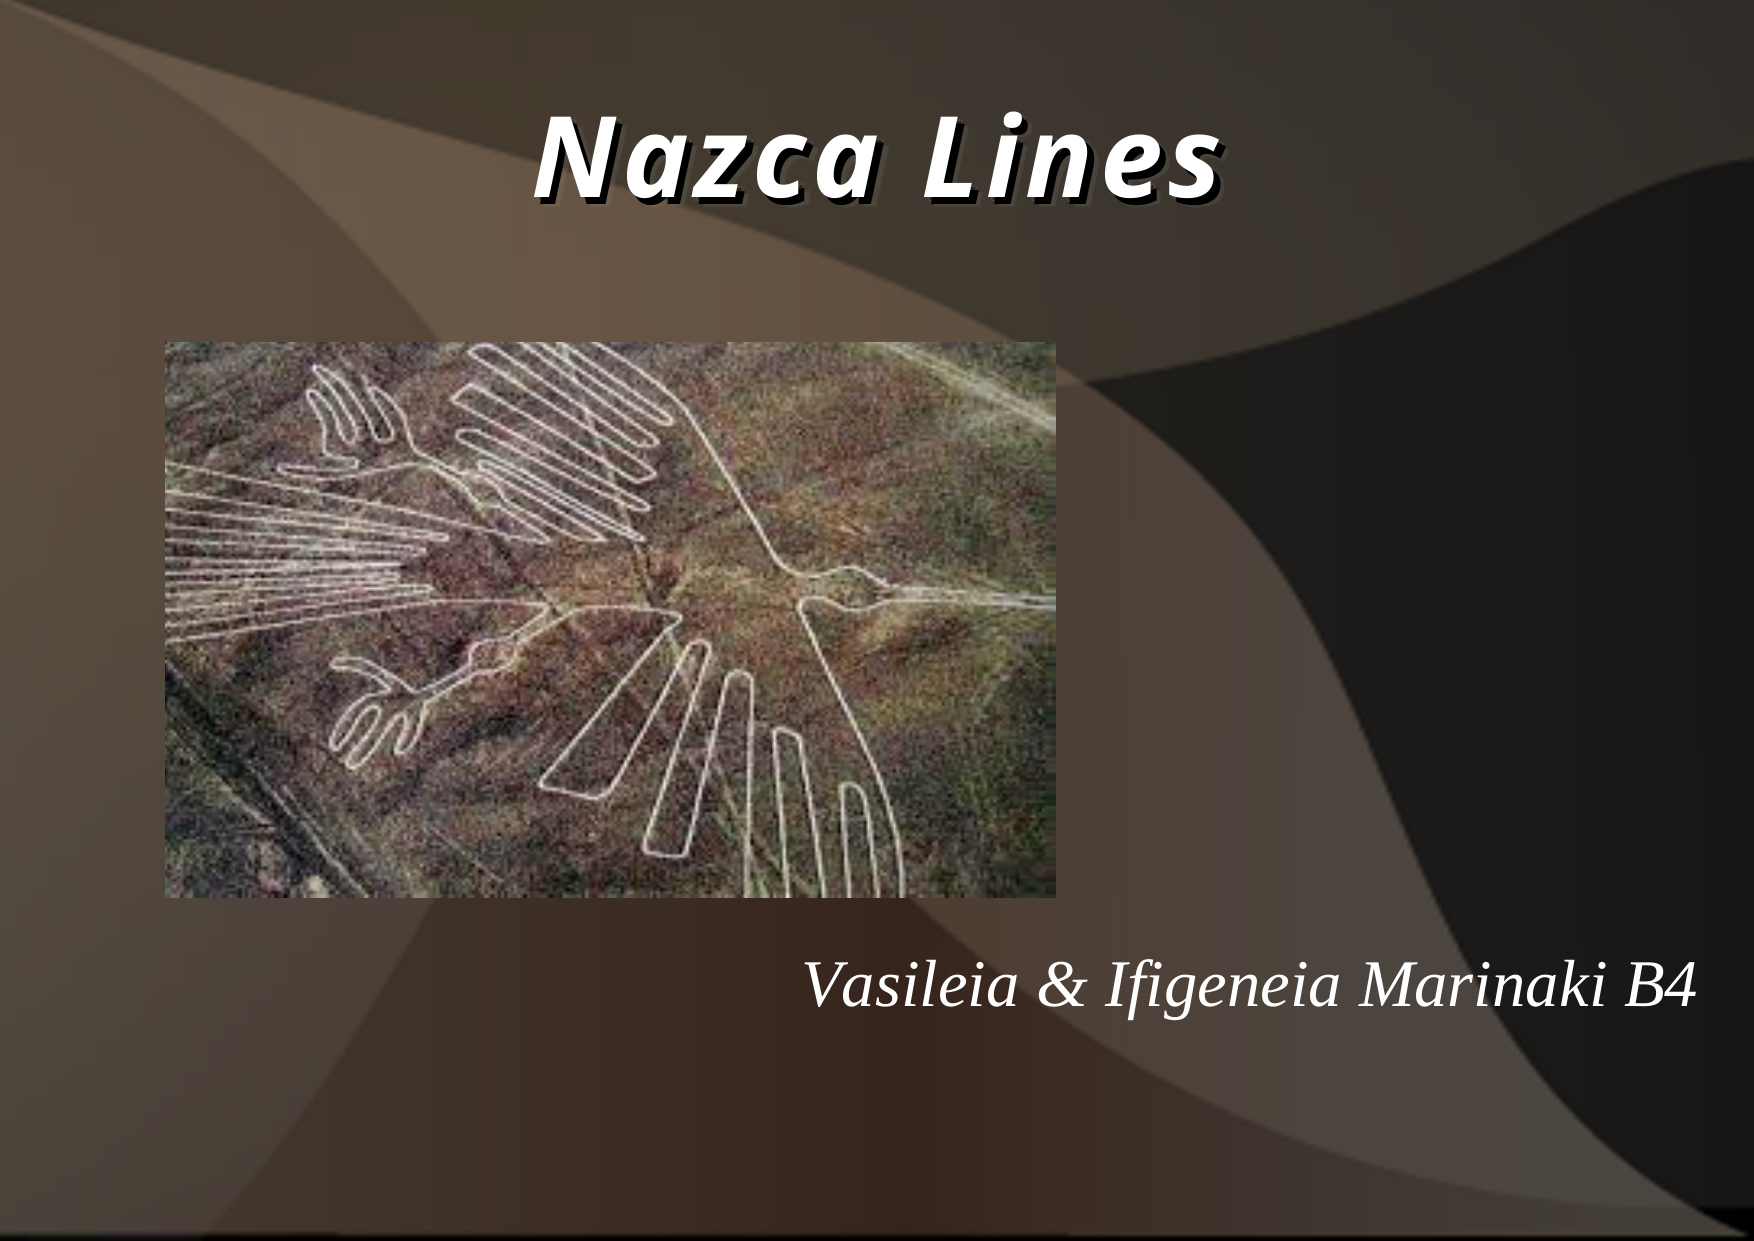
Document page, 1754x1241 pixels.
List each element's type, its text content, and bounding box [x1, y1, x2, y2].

title Nazca Lines [87, 49, 1667, 257]
list Vasileia & Ifigeneia Marinaki B4 [461, 620, 1754, 1241]
picture [165, 342, 1056, 898]
